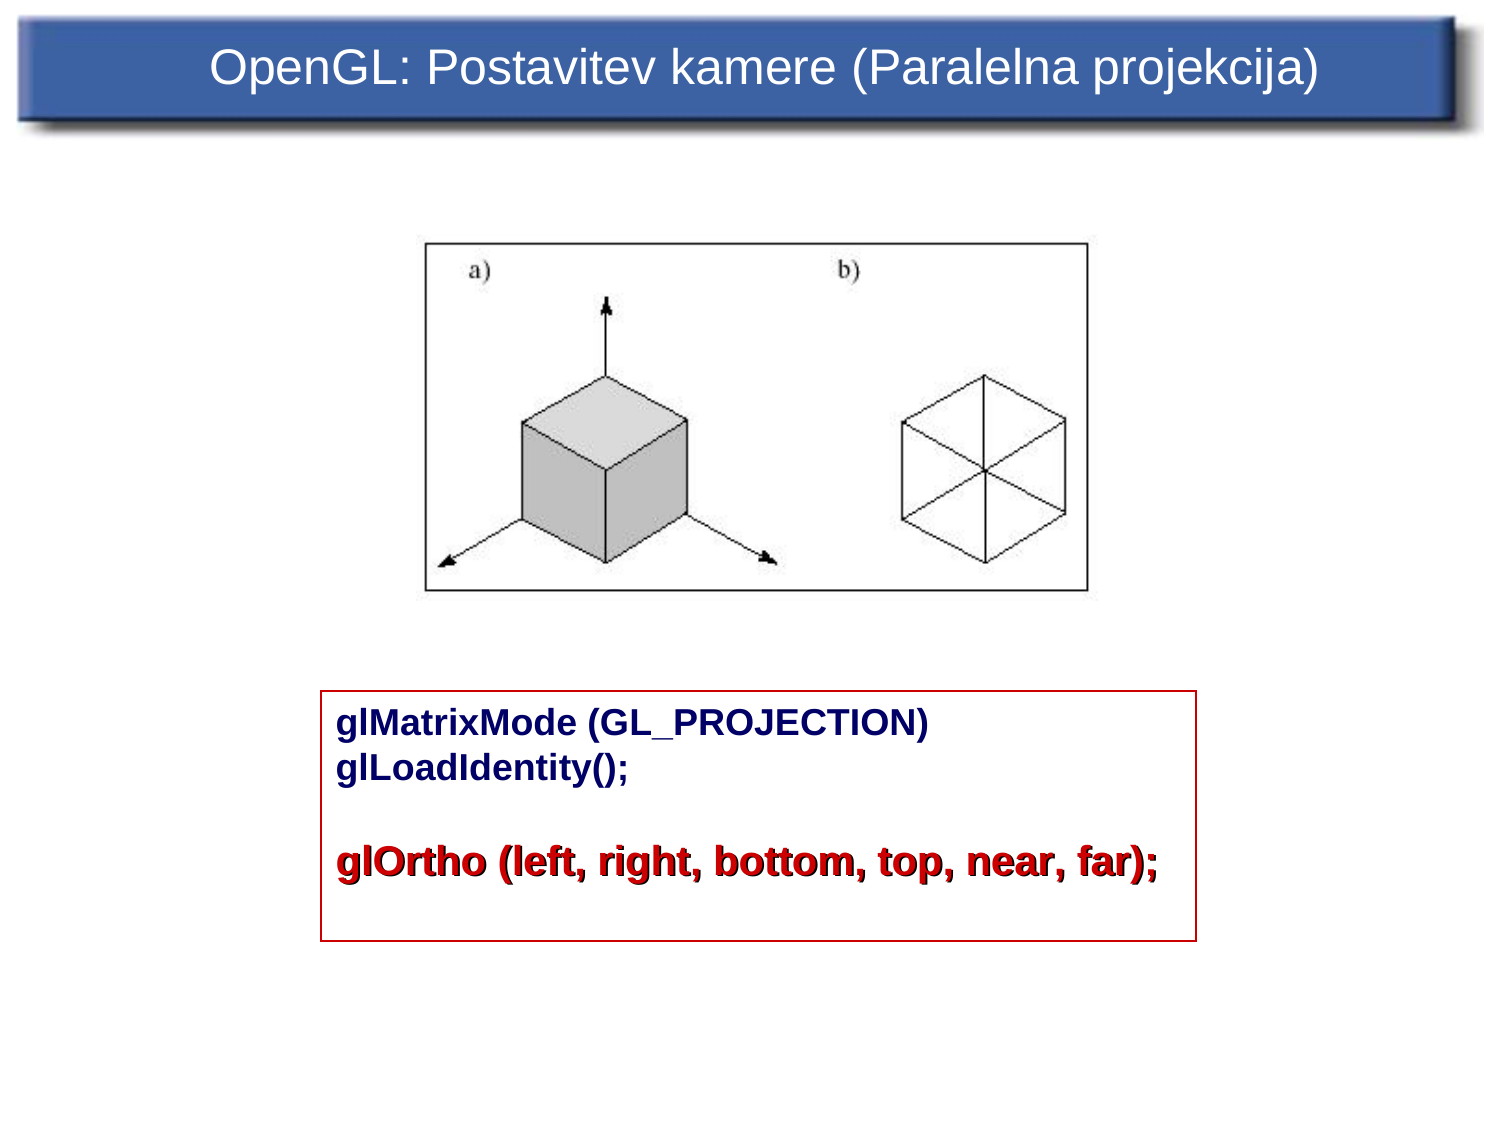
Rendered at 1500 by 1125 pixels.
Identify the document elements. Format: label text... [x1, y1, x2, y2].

picture [416, 234, 1098, 601]
picture [16, 13, 1484, 141]
text_box glMatrixMode (GL_PROJECTION) glLoadIdentity(); glOrtho (left, right, bottom, top, near, far); [320, 690, 1196, 942]
text_box OpenGL: Postavitev kamere (Paralelna projekcija) [140, 26, 1390, 102]
